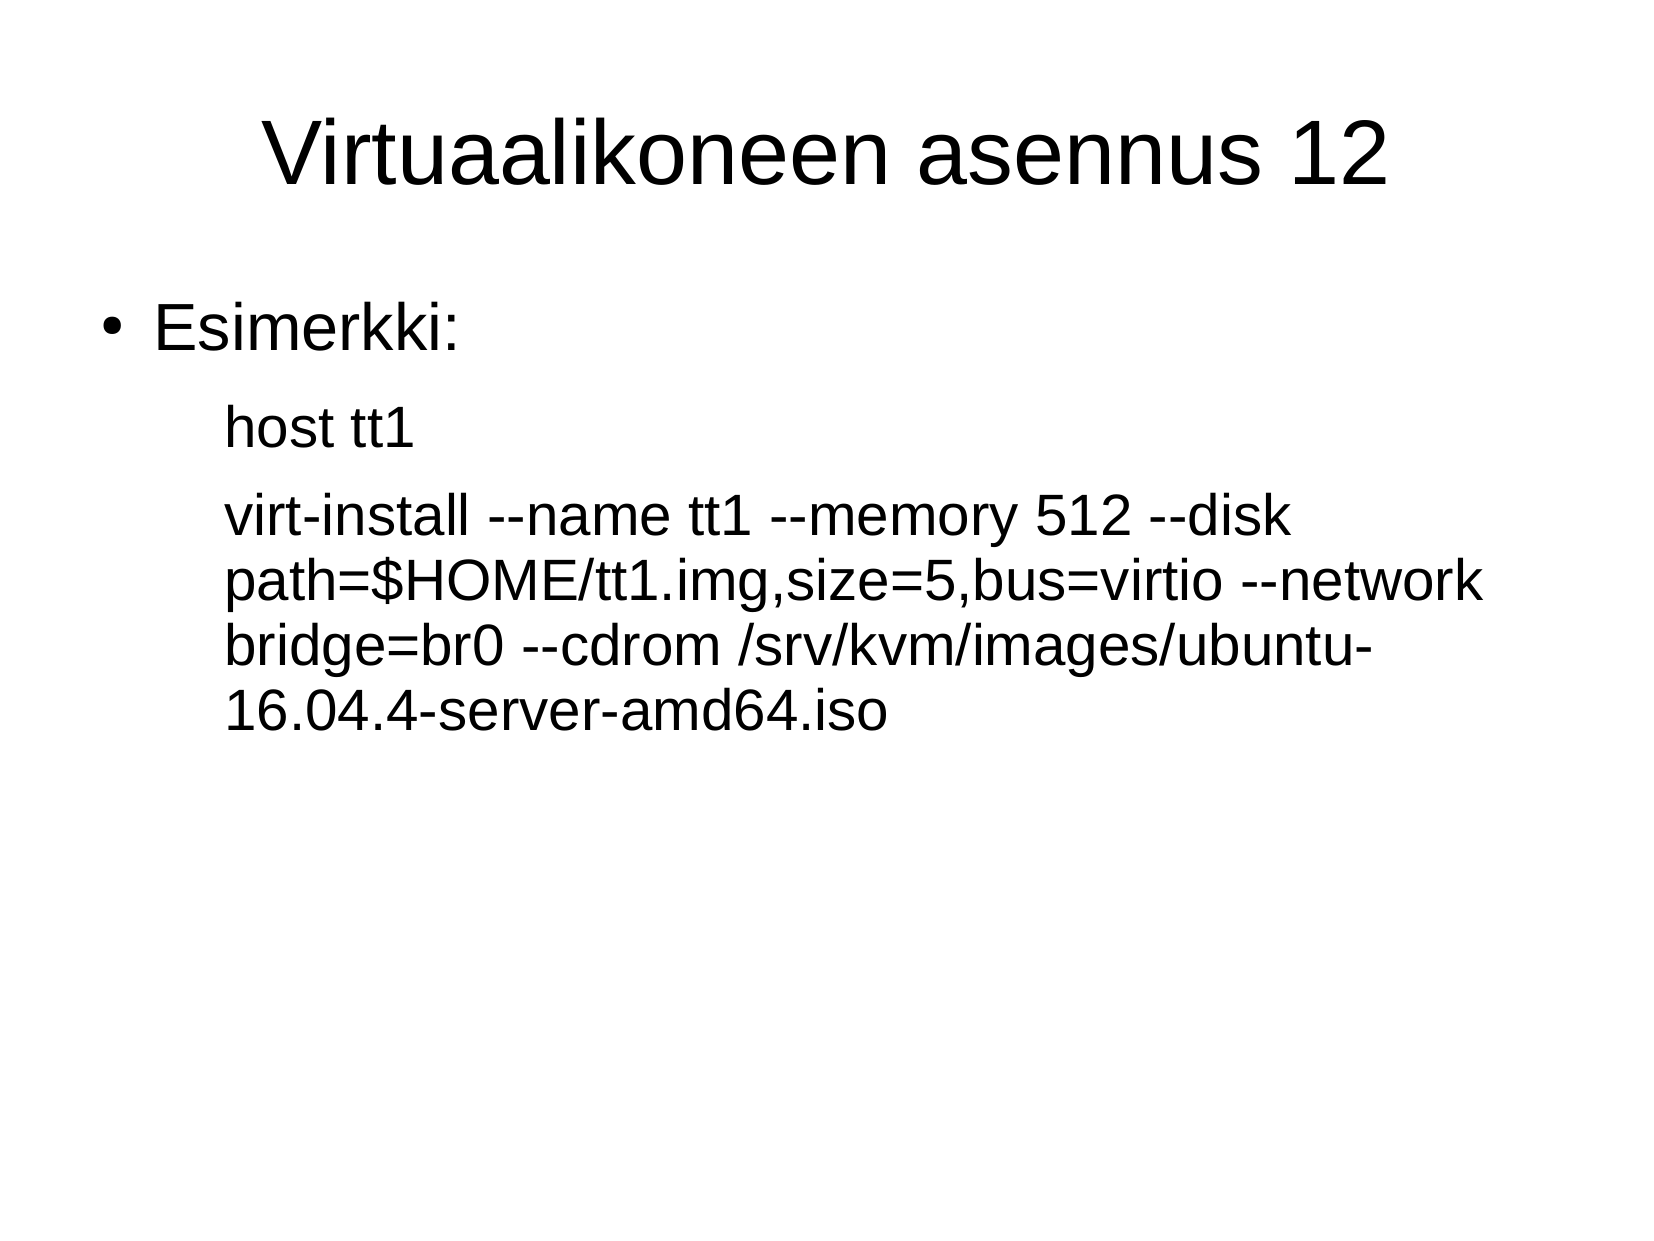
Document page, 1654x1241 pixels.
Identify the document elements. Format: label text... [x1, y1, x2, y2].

list Esimerkki: host tt1 virt-install --name tt1 --memory 512 --disk path=$HOME/tt1.img,size=5,bus=virtio --network bridge=br0 --cdrom /srv/kvm/images/ubuntu-16.04.4-server-amd64.iso [82, 290, 1571, 1010]
title Virtuaalikoneen asennus 12 [82, 49, 1571, 257]
